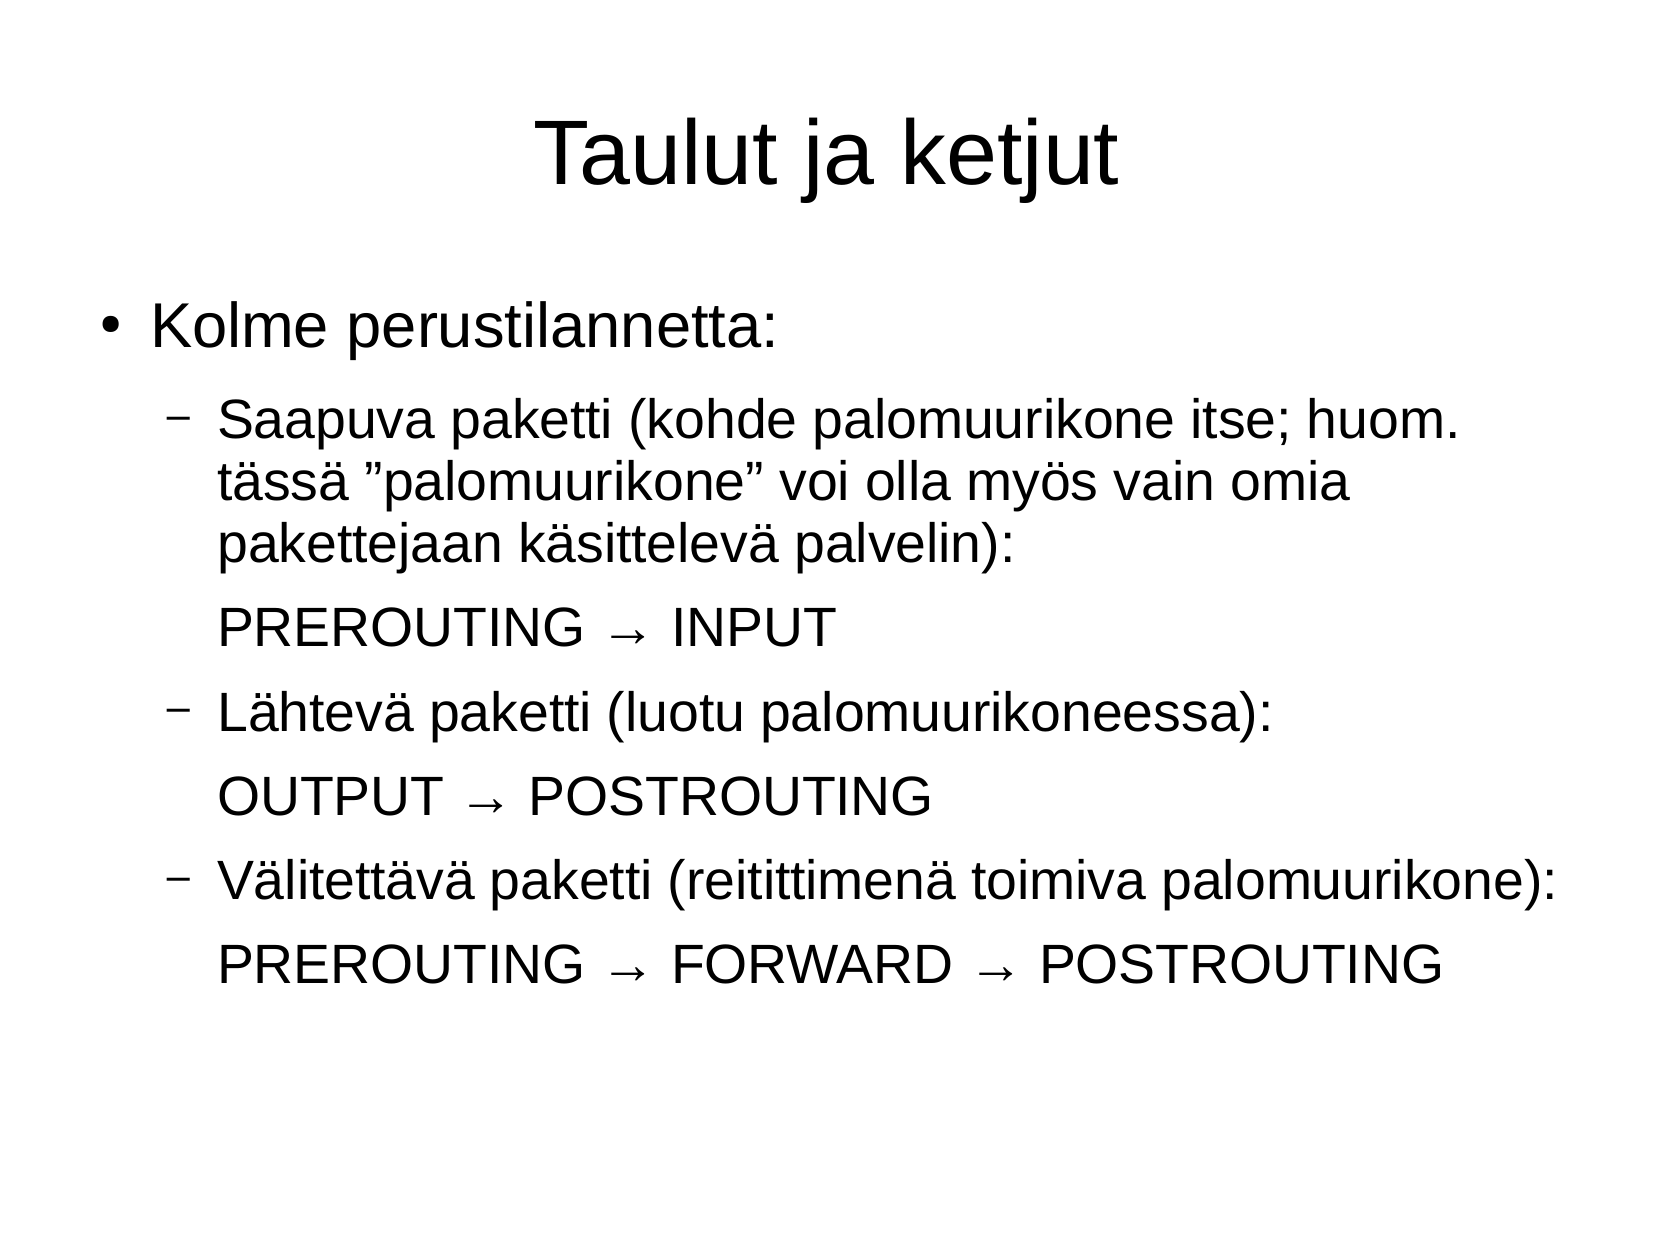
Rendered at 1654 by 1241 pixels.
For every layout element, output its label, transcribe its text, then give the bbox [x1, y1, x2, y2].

title Taulut ja ketjut [82, 49, 1571, 257]
list Kolme perustilannetta: Saapuva paketti (kohde palomuurikone itse; huom. tässä ”palomuurikone” voi olla myös vain omia pakettejaan käsittelevä palvelin): PREROUTING → INPUT Lähtevä paketti (luotu palomuurikoneessa): OUTPUT → POSTROUTING Välitettävä paketti (reitittimenä toimiva palomuurikone): PREROUTING → FORWARD → POSTROUTING [82, 290, 1571, 1010]
